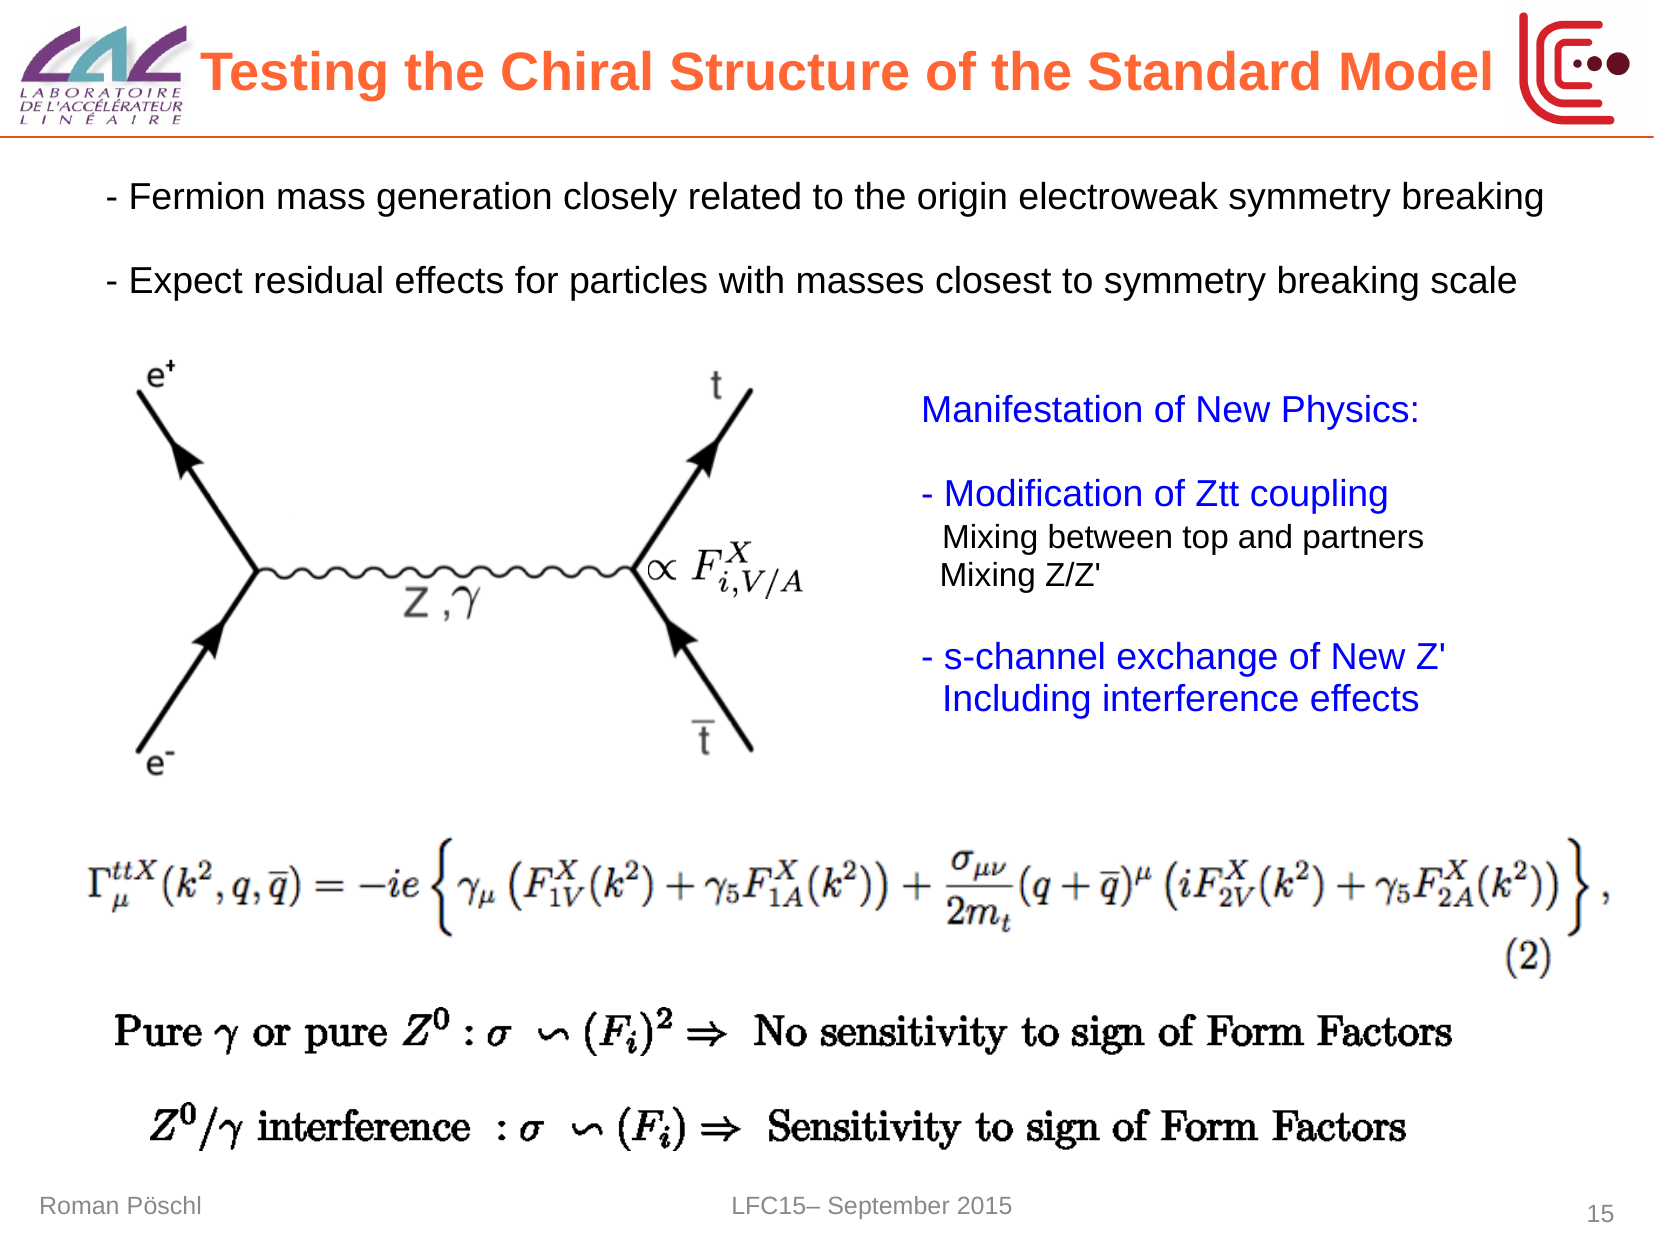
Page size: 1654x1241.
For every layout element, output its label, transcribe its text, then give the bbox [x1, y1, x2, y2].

text_box - Fermion mass generation closely related to the origin electroweak symmetry breaking - Expect residual effects for particles with masses closest to symmetry breaking scale [90, 167, 1654, 435]
picture [1508, 2, 1641, 135]
text_box Manifestation of New Physics: - Modification of Ztt coupling Mixing between top and partners Mixing Z/Z' - s-channel exchange of New Z' Including interference effects [906, 435, 1473, 728]
picture [45, 800, 1648, 981]
picture [150, 1102, 1406, 1151]
picture [82, 339, 804, 787]
title Testing the Chiral Structure of the Standard Model [104, 29, 1593, 113]
picture [115, 1007, 1452, 1056]
picture [17, 22, 199, 127]
